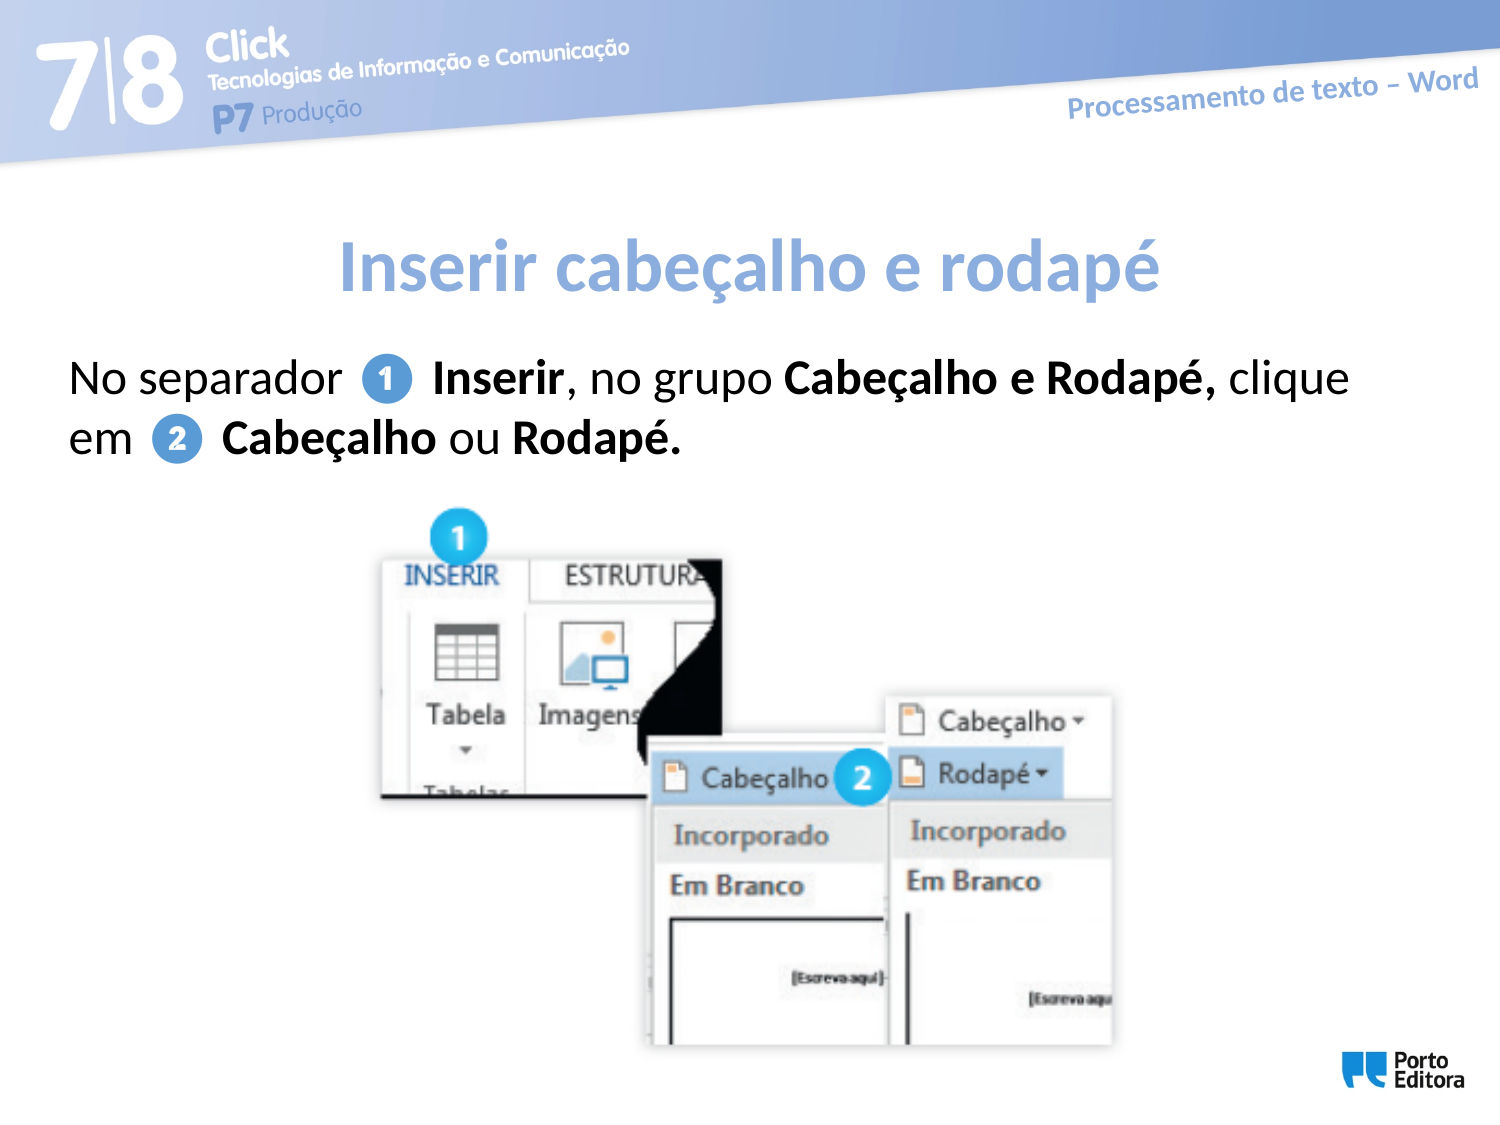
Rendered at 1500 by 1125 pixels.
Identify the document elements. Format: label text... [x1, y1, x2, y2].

text_box Inserir cabeçalho e rodapé [12, 218, 1488, 316]
picture [0, 0, 1500, 1125]
text_box No separador ❶ Inserir, no grupo Cabeçalho e Rodapé, clique em ❷ Cabeçalho ou Rodapé. [53, 337, 1415, 474]
text_box Processamento de texto – Word [1050, 51, 1500, 186]
